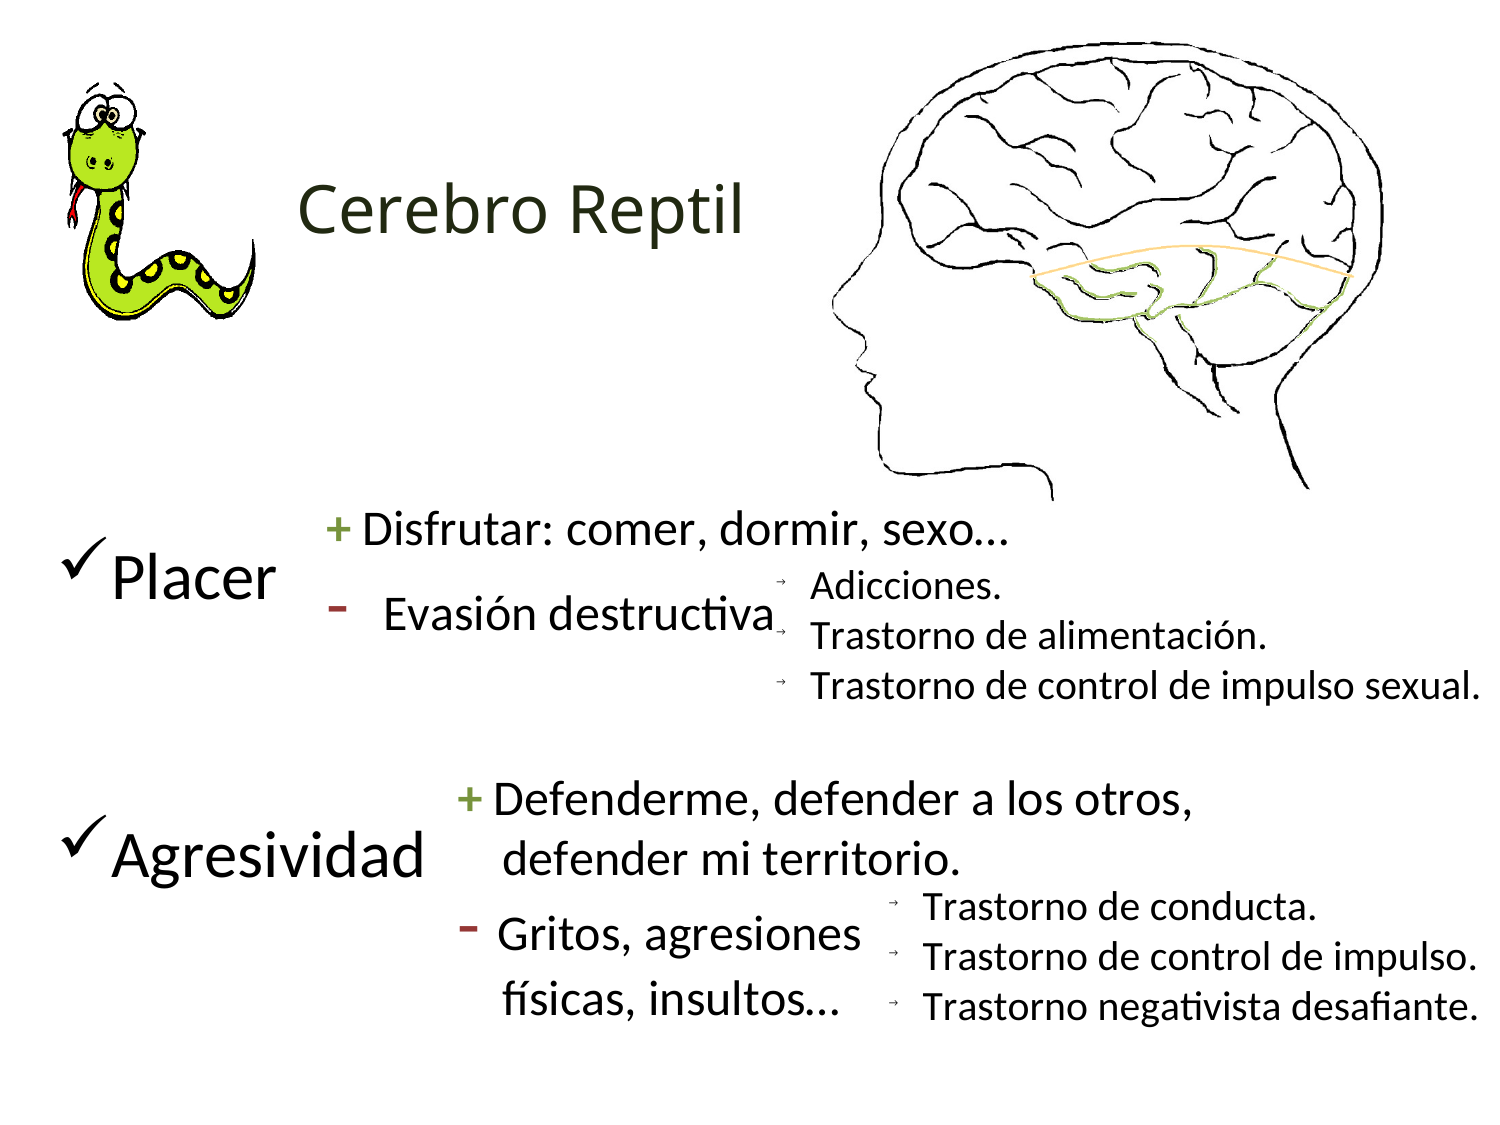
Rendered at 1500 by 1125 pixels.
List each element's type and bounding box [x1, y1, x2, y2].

picture [37, 59, 296, 355]
picture [794, 35, 1406, 508]
